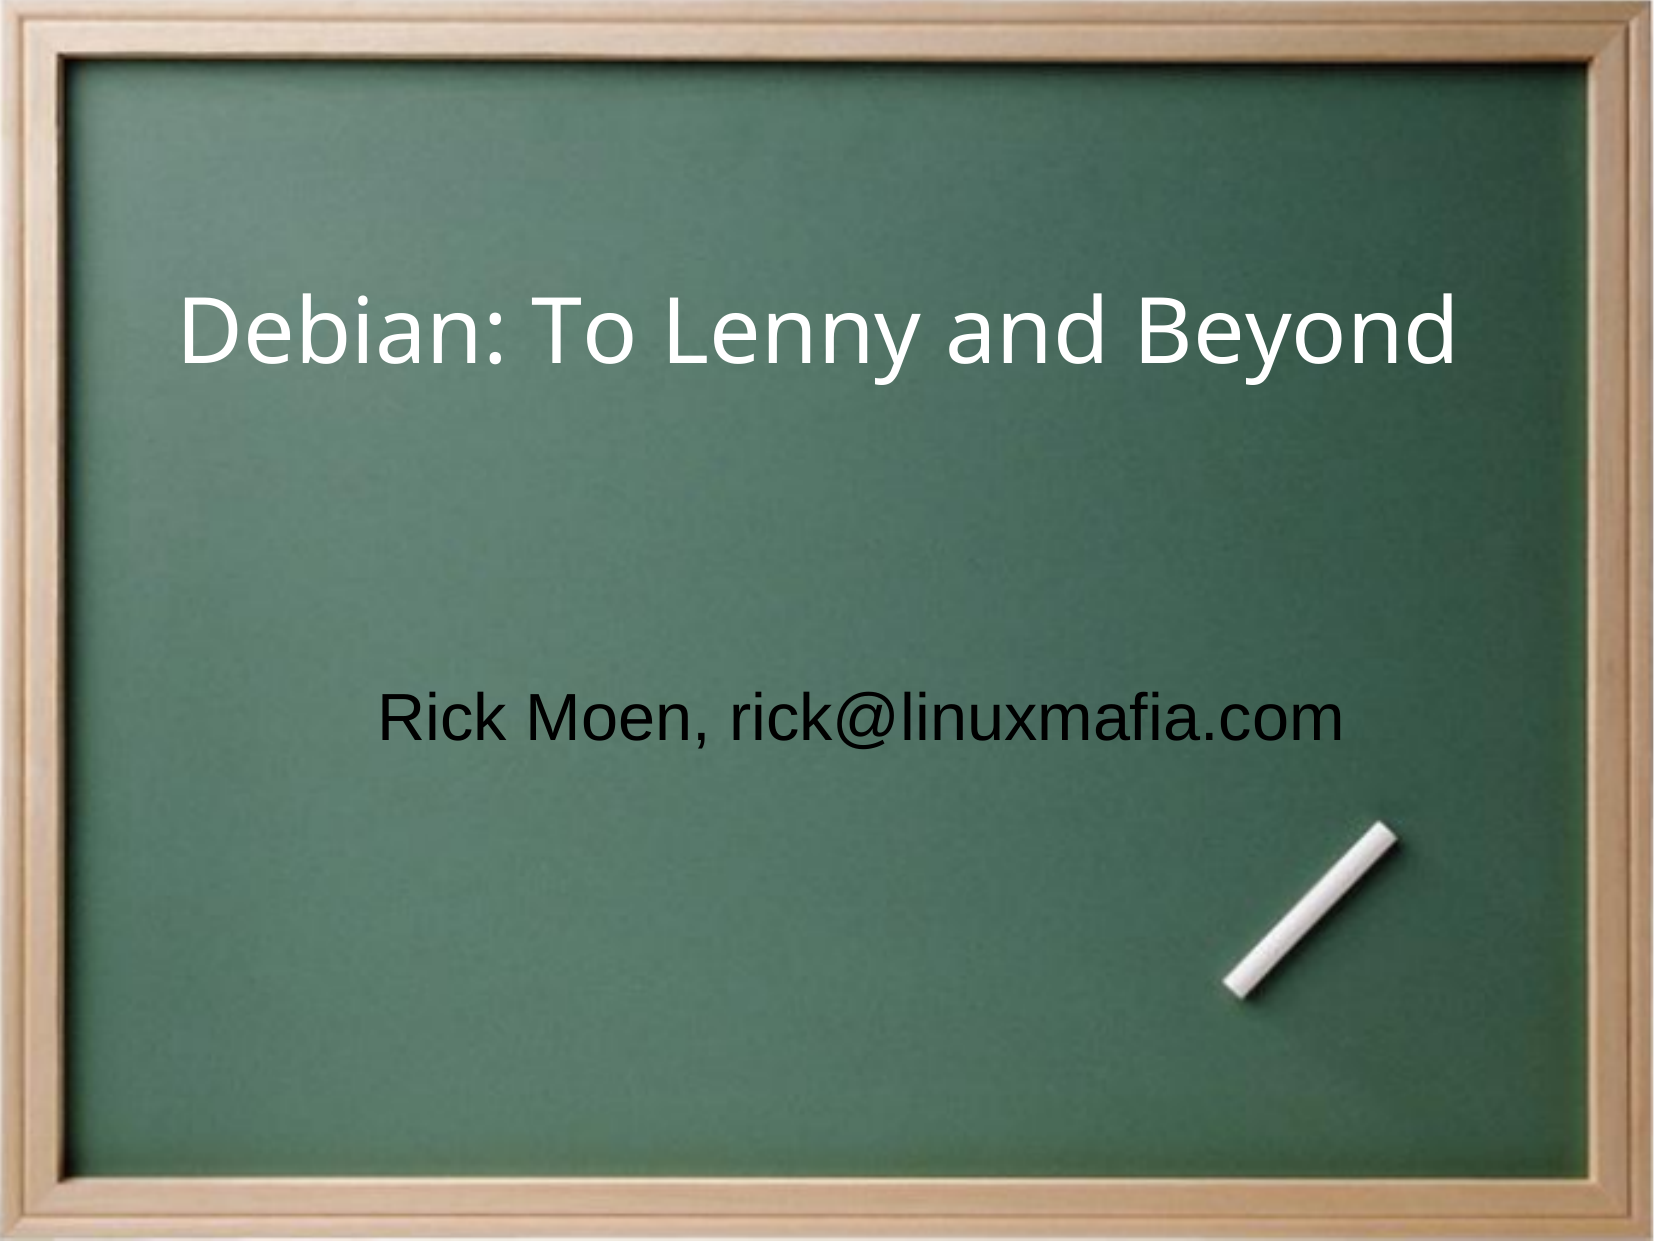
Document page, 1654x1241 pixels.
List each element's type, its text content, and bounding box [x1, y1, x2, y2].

picture [0, 0, 1654, 1241]
subtitle Rick Moen, rick@linuxmafia.com [112, 421, 1576, 1088]
title Debian: To Lenny and Beyond [75, 225, 1564, 433]
